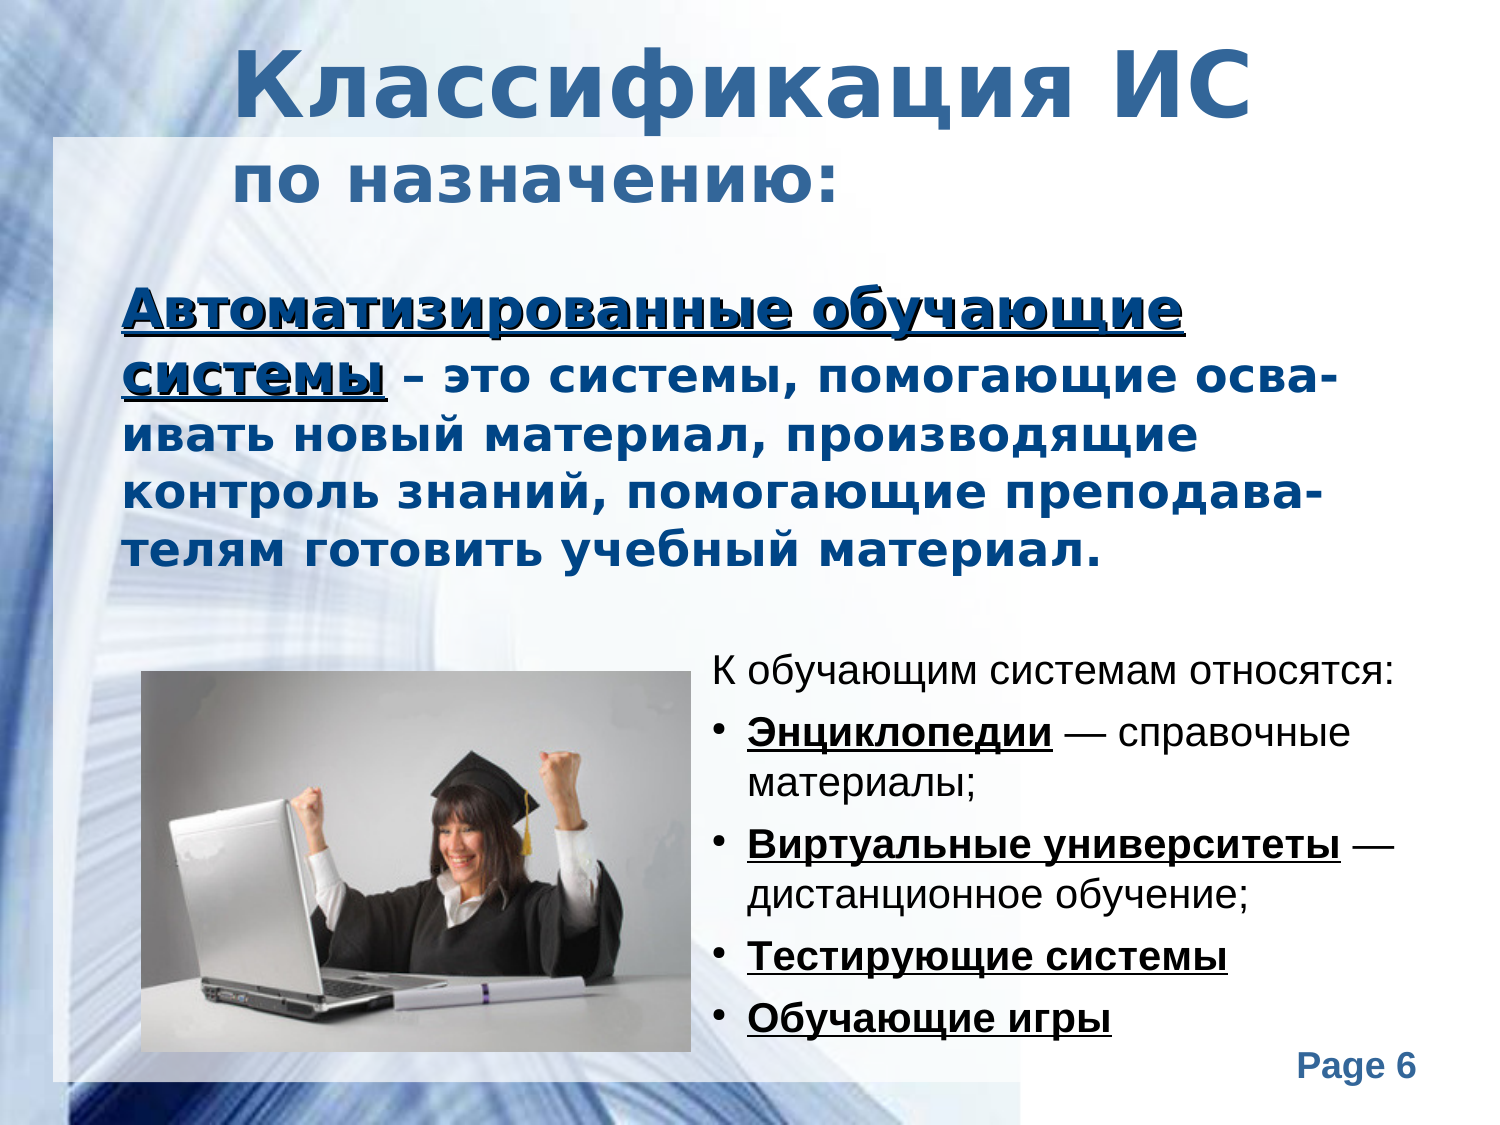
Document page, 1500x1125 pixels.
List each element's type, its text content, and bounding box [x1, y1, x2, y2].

text_box Автоматизированные обучающие системы – это системы, помогающие осва-ивать новый материал, производящие контроль знаний, помогающие преподава-телям готовить учебный материал. [106, 205, 1442, 612]
text_box К обучающим системам относятся: Энциклопедии — справочные материалы; Виртуальные университеты — дистанционное обучение; Тестирующие системы Обучающие игры [696, 636, 1430, 1125]
picture [141, 671, 691, 1052]
picture [0, 0, 1500, 1125]
text_box Классификация ИС по назначению: [215, 18, 1270, 205]
